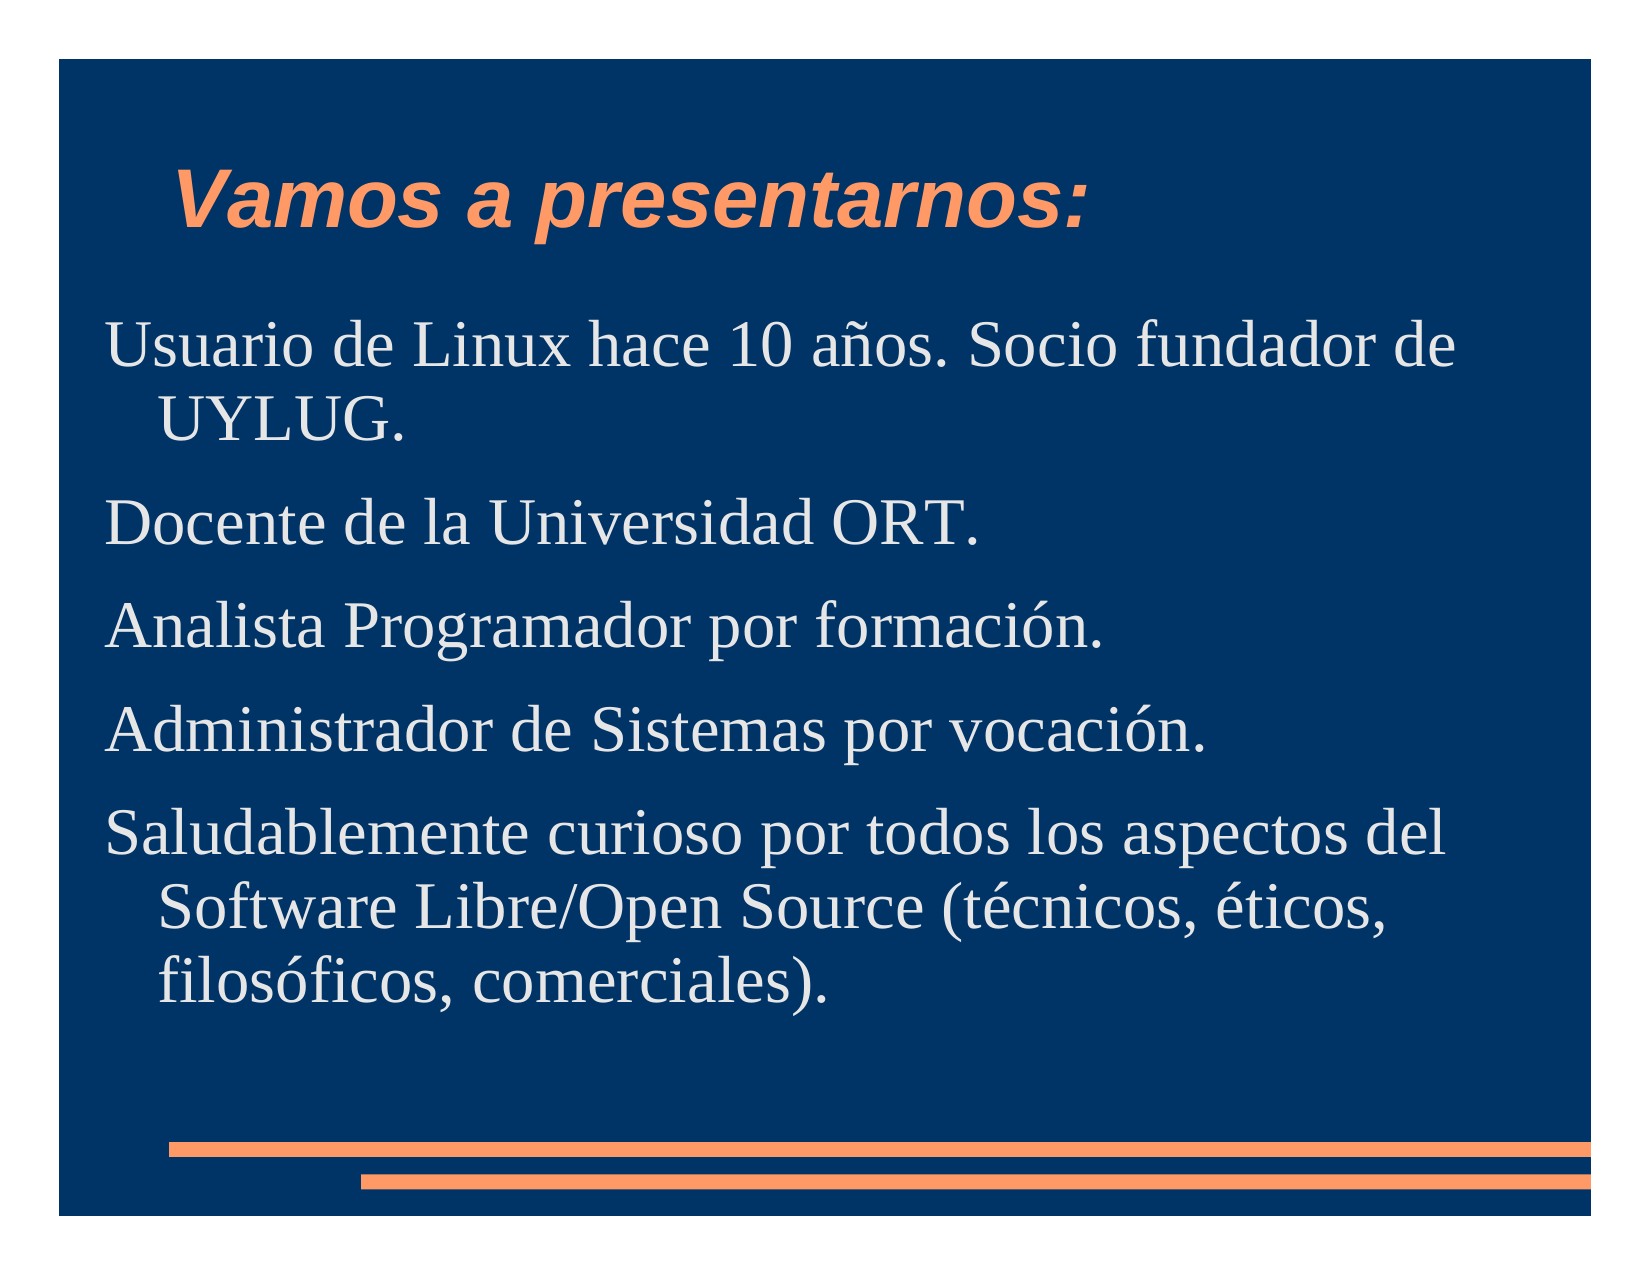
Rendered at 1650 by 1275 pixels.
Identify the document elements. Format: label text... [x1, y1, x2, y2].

title Vamos a presentarnos: [171, 102, 1480, 296]
list Usuario de Linux hace 10 años. Socio fundador de UYLUG. Docente de la Universidad ORT. Analista Programador por formación. Administrador de Sistemas por vocación. Saludablemente curioso por todos los aspectos del Software Libre/Open Source (técnicos, éticos, filosóficos, comerciales). [86, 306, 1564, 1102]
